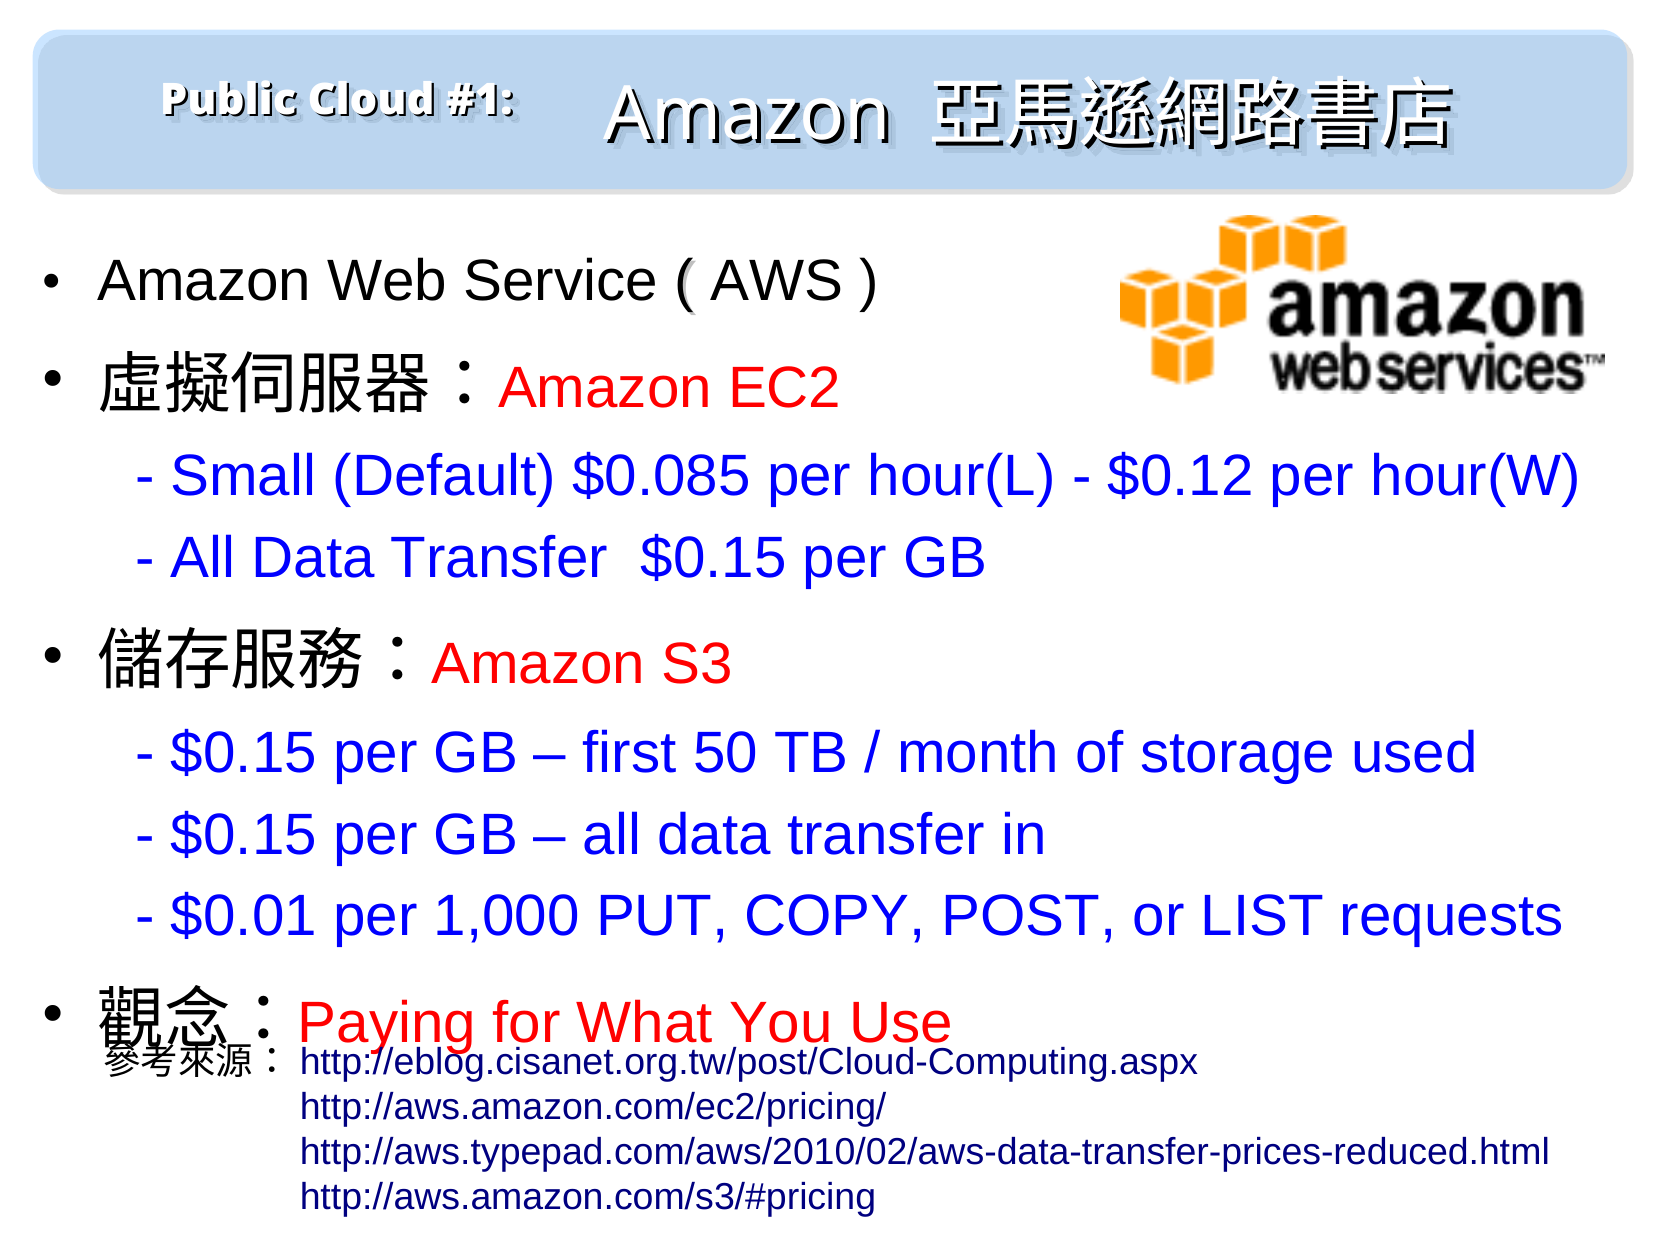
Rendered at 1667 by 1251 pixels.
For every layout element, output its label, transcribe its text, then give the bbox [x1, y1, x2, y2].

text_box Public Cloud #1: Amazon 亞馬遜網路書店 [32, 29, 1628, 190]
text_box 參考來源：http://eblog.cisanet.org.tw/post/Cloud-Computing.aspx http://aws.amazon.com/ec2/pricing/ http://aws.typepad.com/aws/2010/02/aws-data-transfer-prices-reduced.html http://aws.amazon.com/s3/#pricing [88, 1029, 1654, 1225]
list Amazon Web Service ( AWS ) 虛擬伺服器：Amazon EC2 - Small (Default) $0.085 per hour(L) - $0.12 per hour(W) - All Data Transfer $0.15 per GB 儲存服務：Amazon S3 - $0.15 per GB – first 50 TB / month of storage used - $0.15 per GB – all data transfer in - $0.01 per 1,000 PUT, COPY, POST, or LIST requests 觀念：Paying for What You Use [41, 248, 1607, 1069]
picture [1120, 215, 1605, 248]
